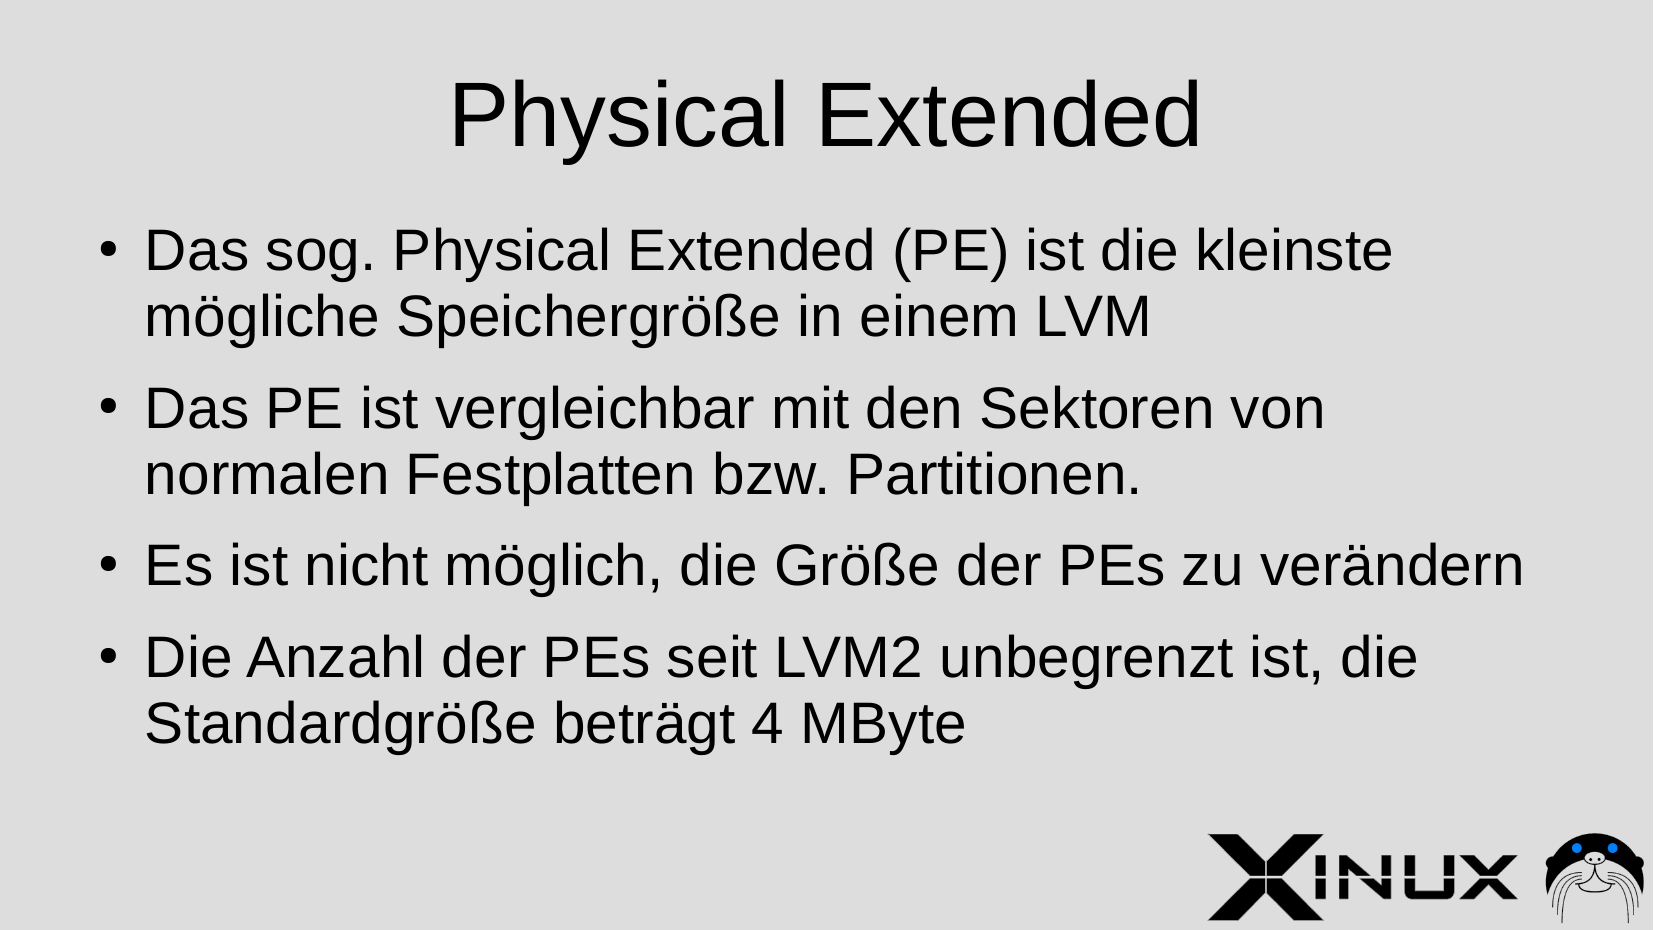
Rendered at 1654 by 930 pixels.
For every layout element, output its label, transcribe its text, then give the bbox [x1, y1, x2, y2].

list Das sog. Physical Extended (PE) ist die kleinste mögliche Speichergröße in einem LVM Das PE ist vergleichbar mit den Sektoren von normalen Festplatten bzw. Partitionen. Es ist nicht möglich, die Größe der PEs zu verändern Die Anzahl der PEs seit LVM2 unbegrenzt ist, die Standardgröße beträgt 4 MByte [82, 217, 1571, 757]
picture [1200, 824, 1650, 930]
title Physical Extended [82, 37, 1571, 193]
